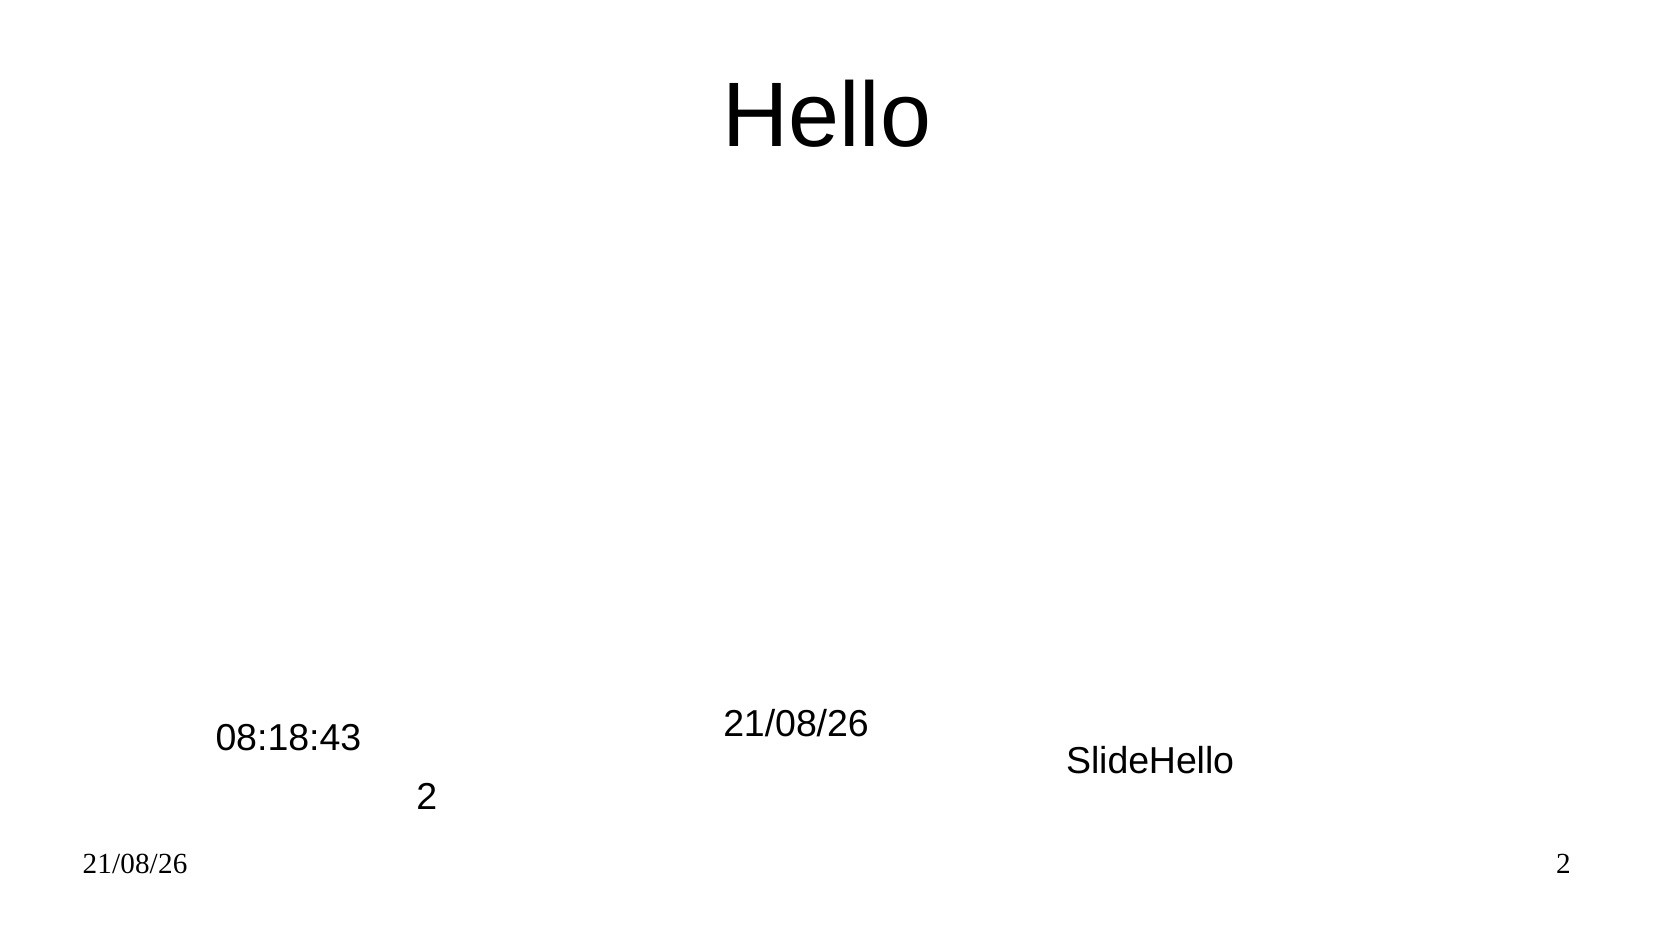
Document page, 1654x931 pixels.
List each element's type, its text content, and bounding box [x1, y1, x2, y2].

title Hello [82, 37, 1571, 193]
